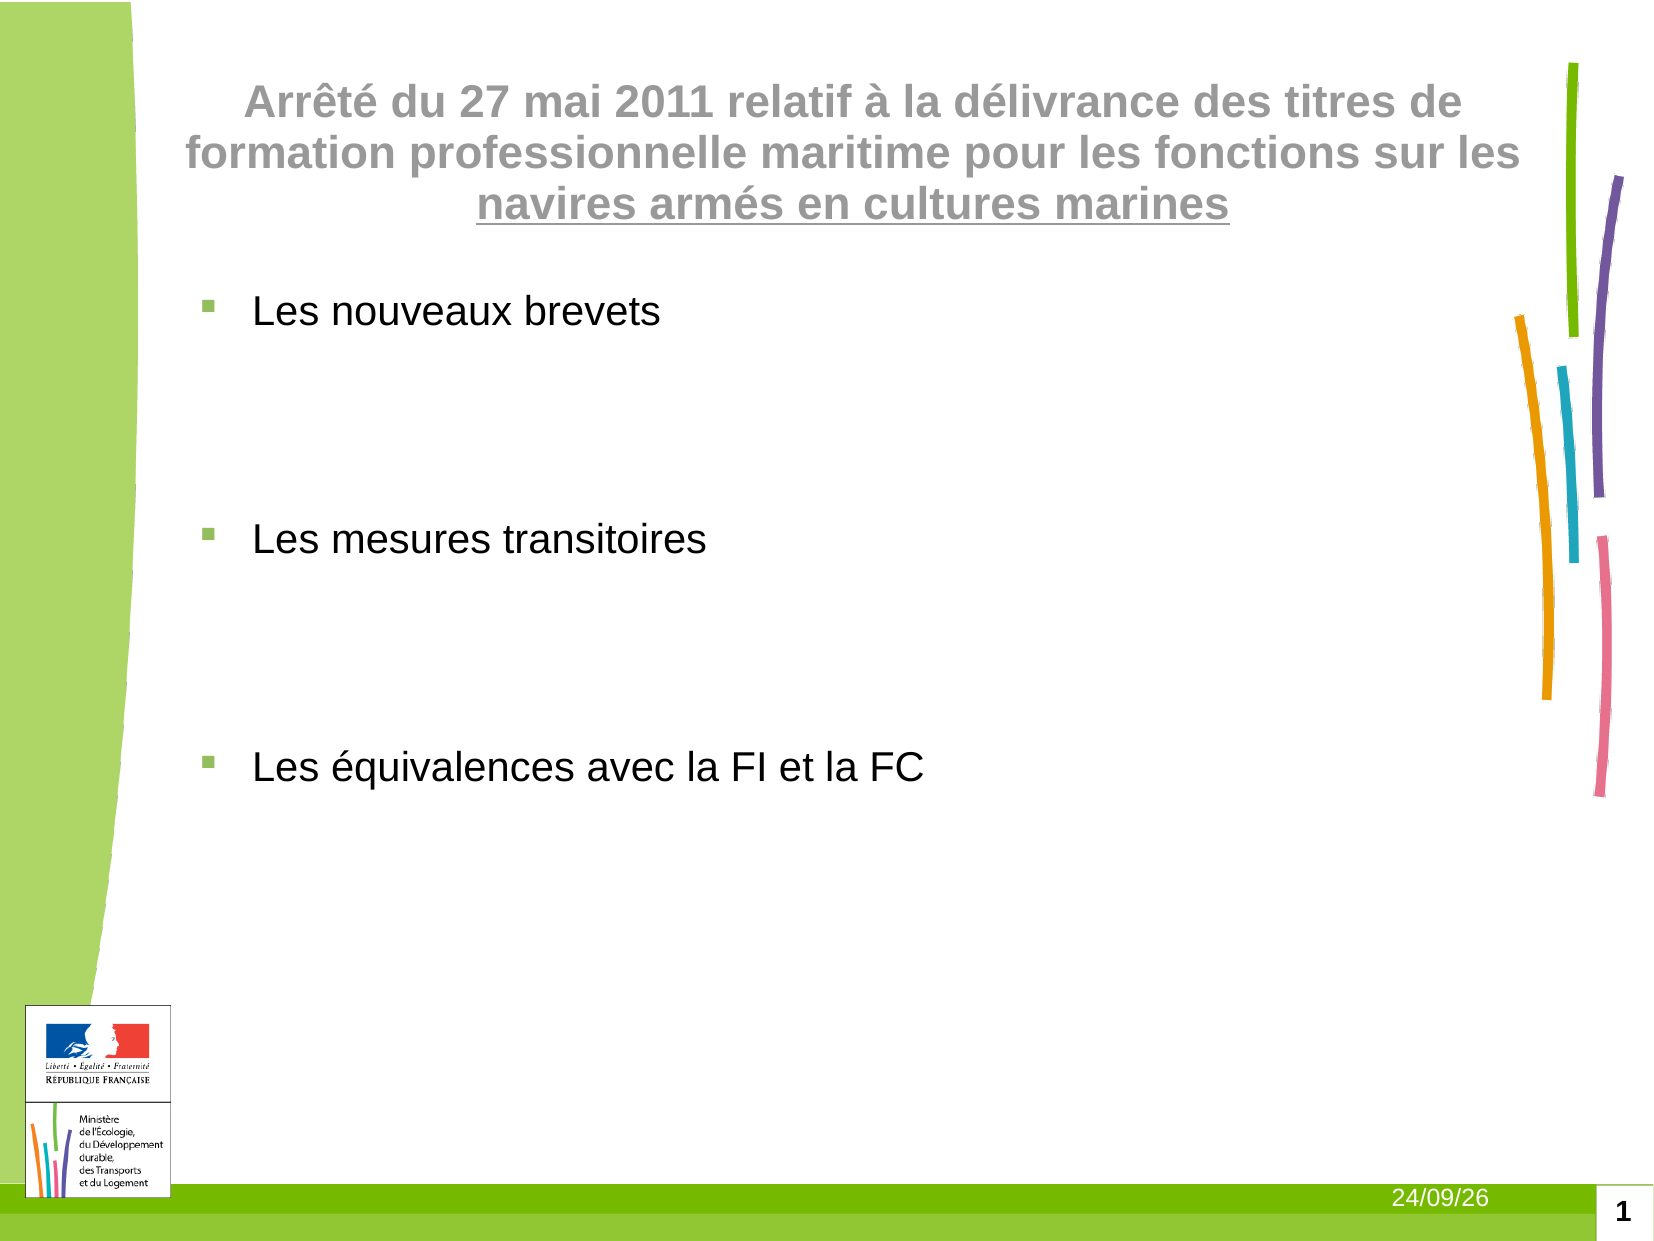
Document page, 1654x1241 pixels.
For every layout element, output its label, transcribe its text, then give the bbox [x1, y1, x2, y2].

title Arrêté du 27 mai 2011 relatif à la délivrance des titres de formation professionnelle maritime pour les fonctions sur les navires armés en cultures marines [136, 56, 1571, 250]
list Les nouveaux brevets Les mesures transitoires Les équivalences avec la FI et la FC [181, 288, 1511, 1107]
picture [0, 2, 1654, 1241]
